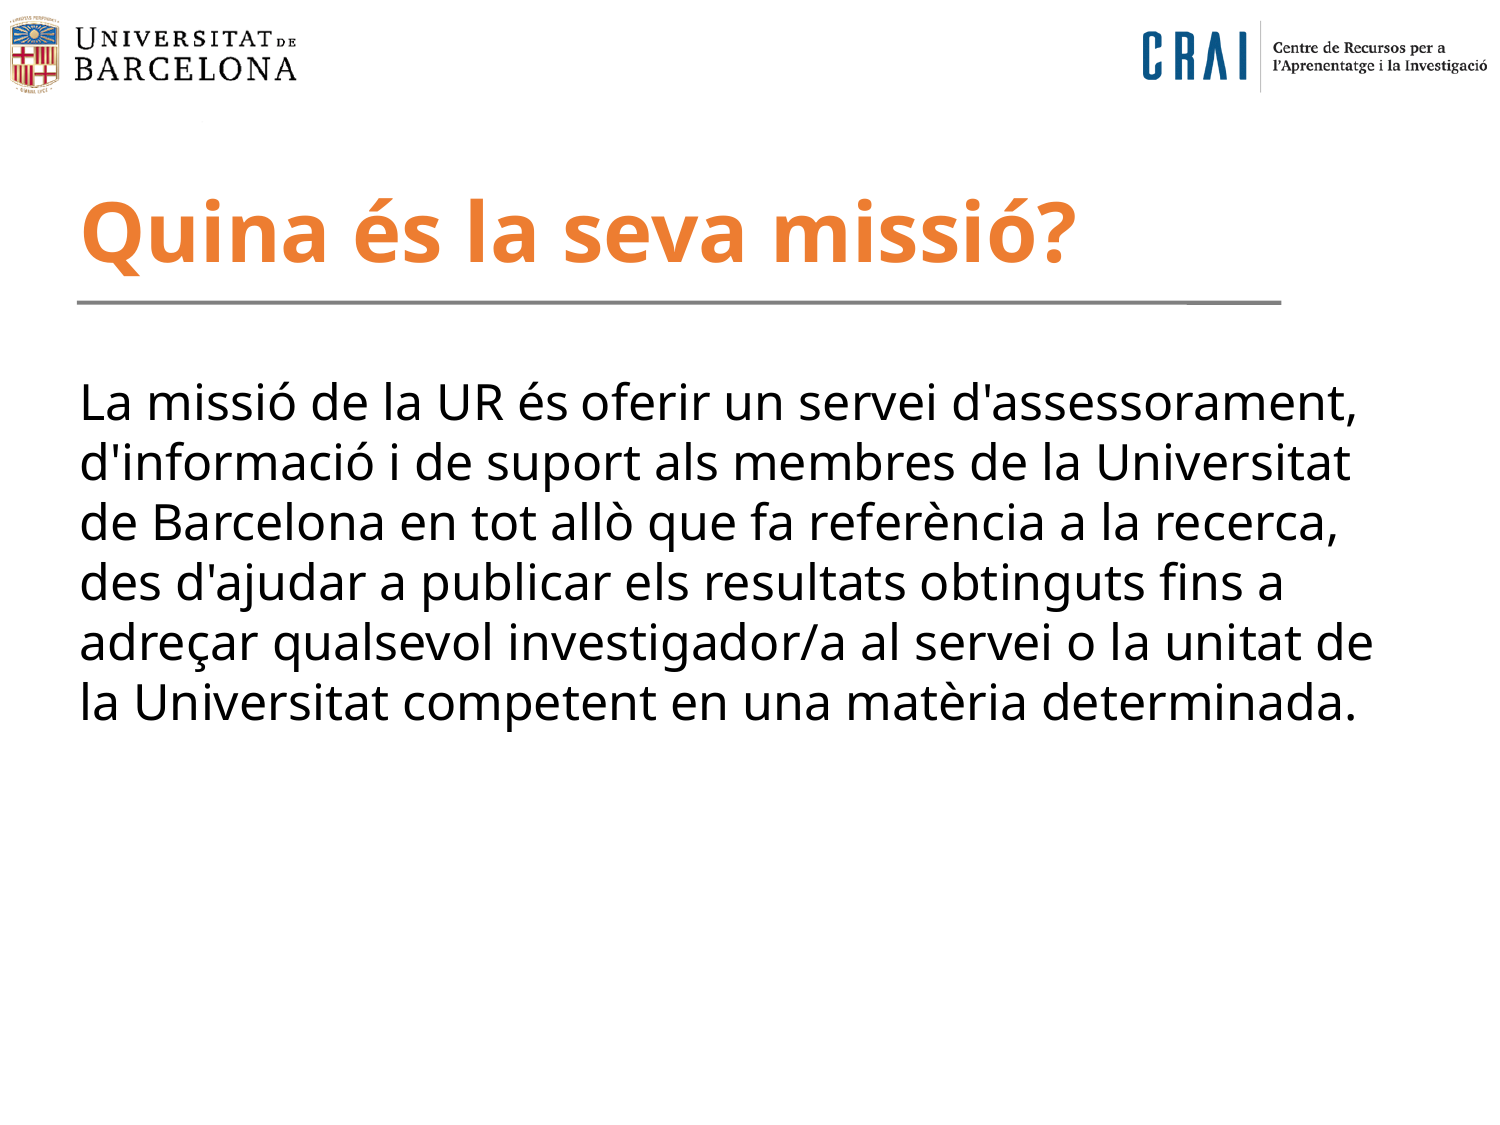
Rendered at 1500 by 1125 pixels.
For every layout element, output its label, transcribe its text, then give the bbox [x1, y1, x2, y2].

picture [8, 14, 1490, 219]
text_box La missió de la UR és oferir un servei d'assessorament, d'informació i de suport als membres de la Universitat de Barcelona en tot allò que fa referència a la recerca, des d'ajudar a publicar els resultats obtinguts fins a adreçar qualsevol investigador/a al servei o la unitat de la Universitat competent en una matèria determinada. [64, 362, 1400, 738]
text_box Quina és la seva missió? [64, 171, 1376, 287]
